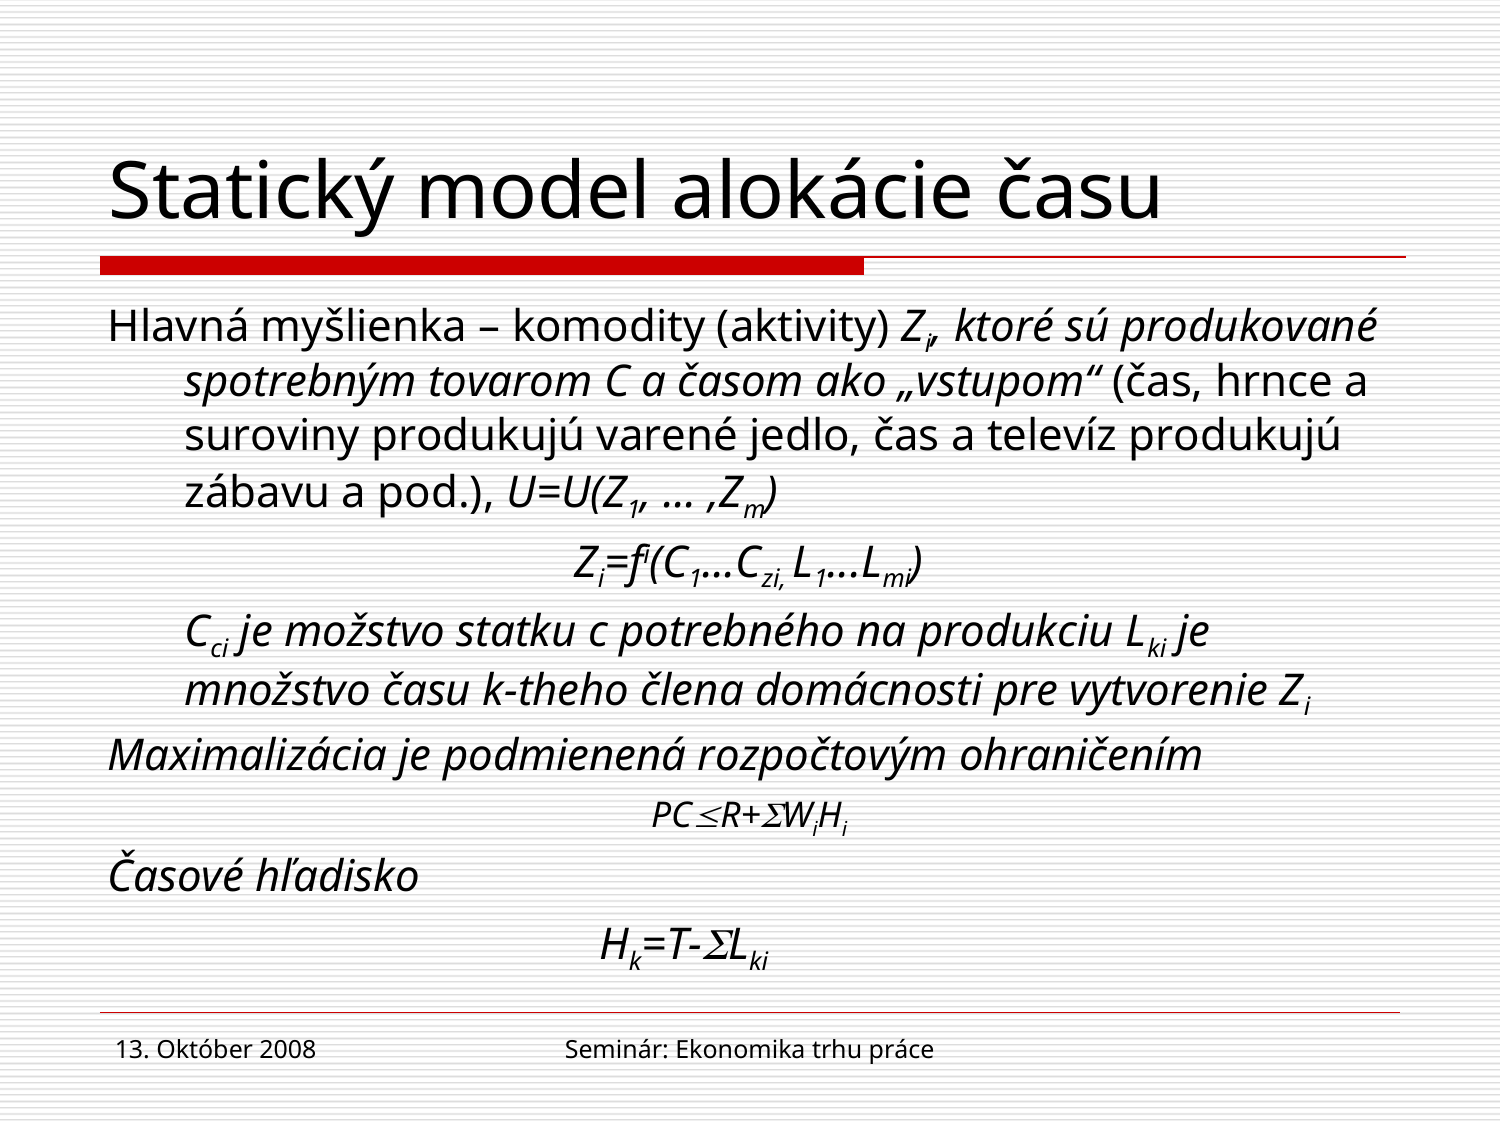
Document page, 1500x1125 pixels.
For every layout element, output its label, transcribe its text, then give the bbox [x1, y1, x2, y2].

title Statický model alokácie času [94, 49, 1407, 250]
picture [0, 0, 1500, 1125]
list Hlavná myšlienka – komodity (aktivity) Zi, ktoré sú produkované spotrebným tovarom C a časom ako „vstupom“ (čas, hrnce a suroviny produkujú varené jedlo, čas a televíz produkujú zábavu a pod.), U=U(Z1, ... ,Zm) Zi=fi(C1...Czi, L1...Lmi) Cci je možstvo statku c potrebného na produkciu Lki je množstvo času k-theho člena domácnosti pre vytvorenie Zi Maximalizácia je podmienená rozpočtovým ohraničením PCR+WiHi Časové hľadisko Hk=T-Lki [92, 287, 1406, 1088]
